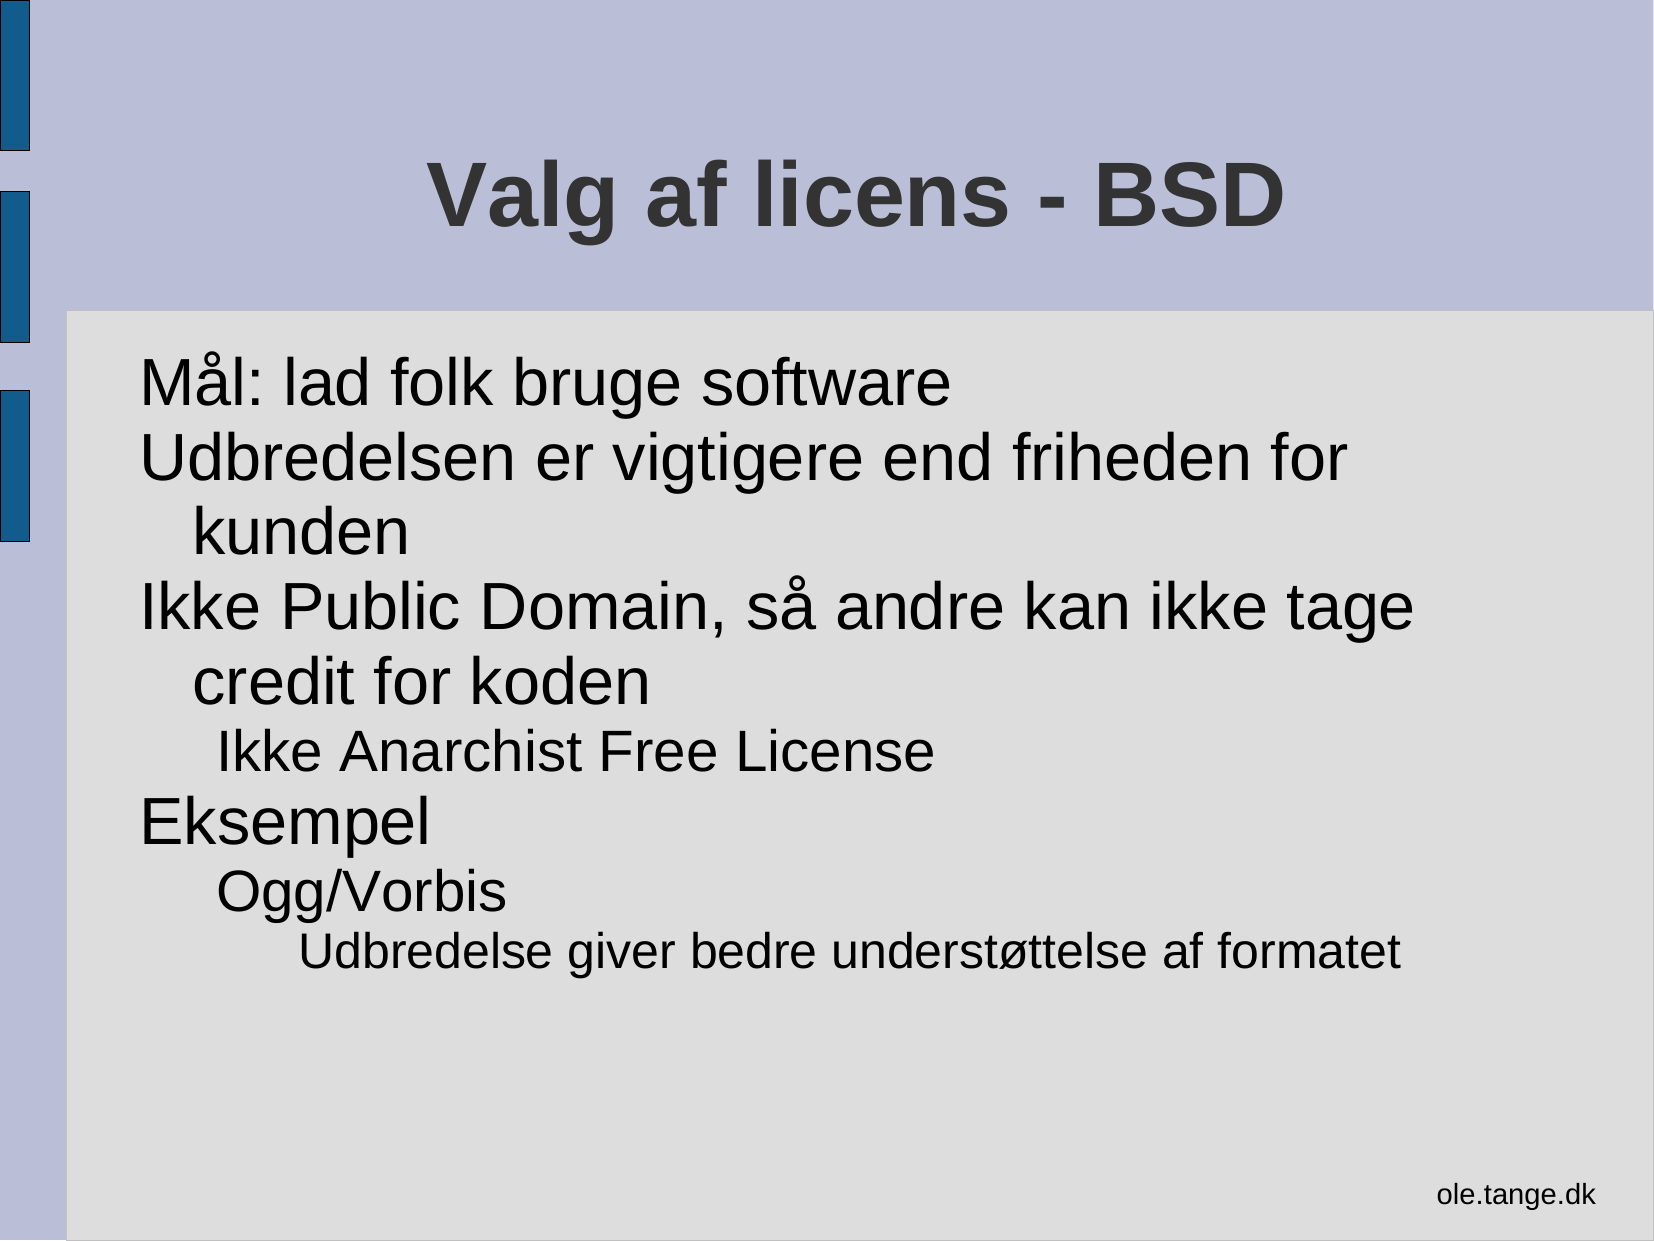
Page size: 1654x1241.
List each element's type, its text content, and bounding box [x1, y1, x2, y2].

title Valg af licens - BSD [121, 91, 1534, 299]
list Mål: lad folk bruge software Udbredelsen er vigtigere end friheden for kunden Ikke Public Domain, så andre kan ikke tage credit for koden Ikke Anarchist Free License Eksempel Ogg/Vorbis Udbredelse giver bedre understøttelse af formatet [121, 344, 1534, 1127]
